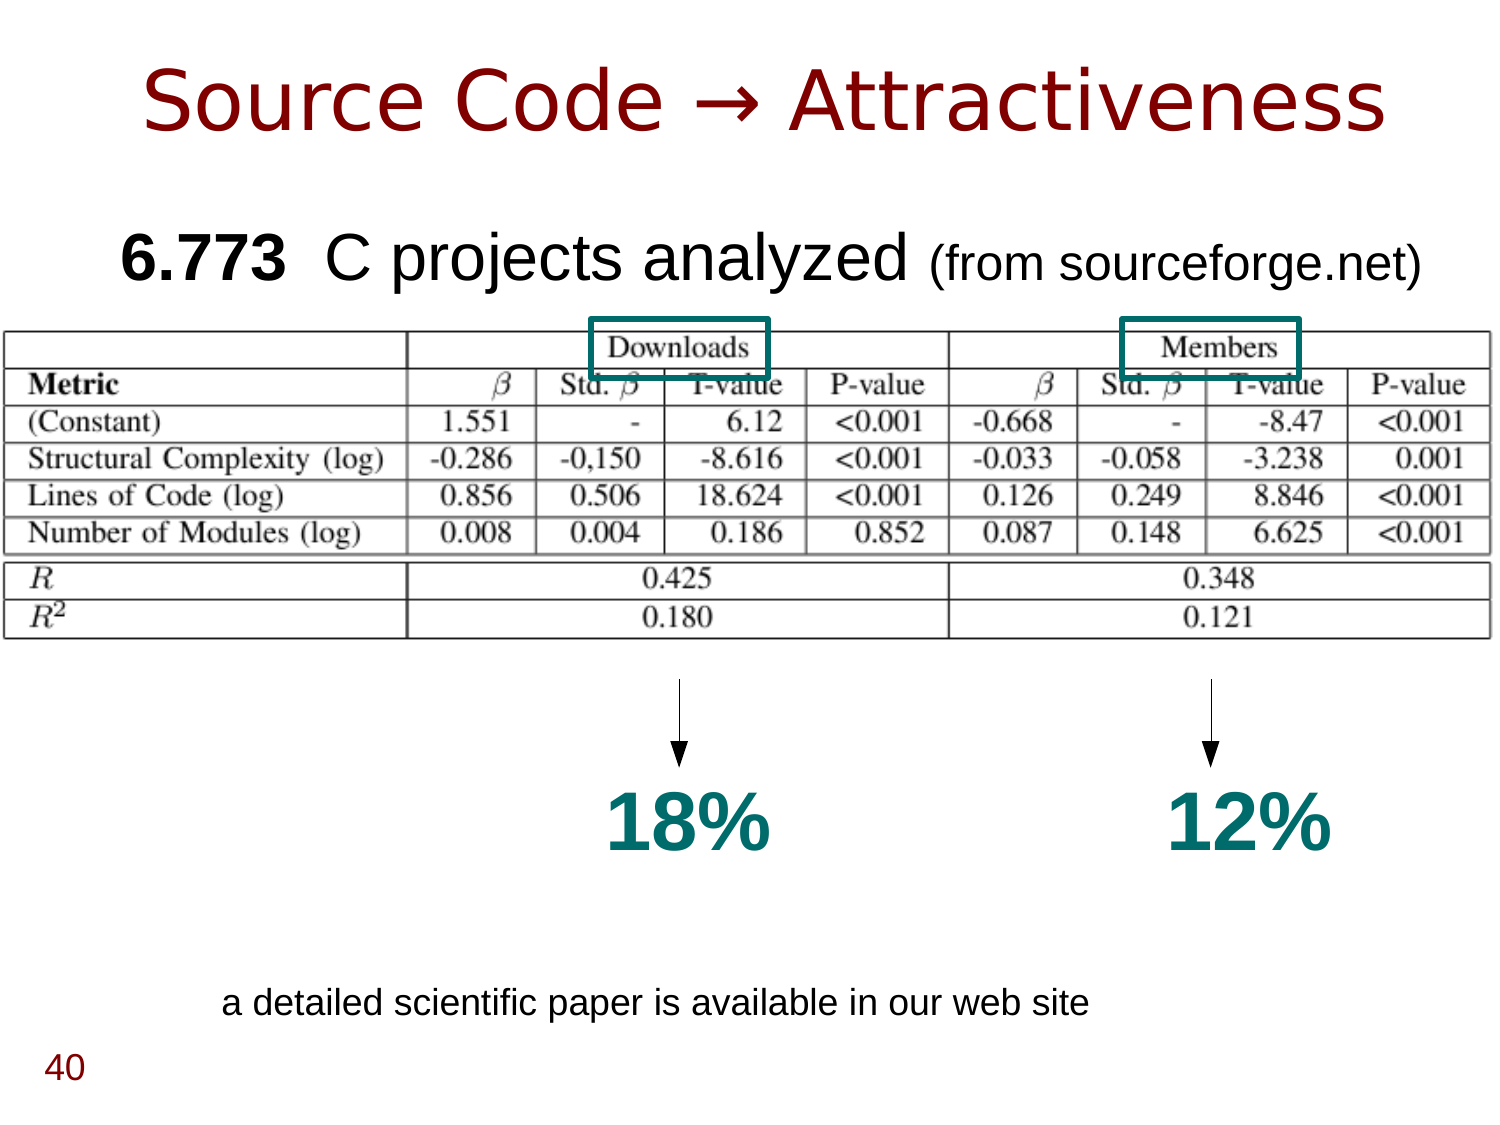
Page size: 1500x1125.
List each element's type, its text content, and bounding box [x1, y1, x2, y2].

title Source Code → Attractiveness [70, 27, 1459, 178]
picture [0, 324, 1500, 645]
text_box a detailed scientific paper is available in our web site [206, 974, 1388, 1032]
text_box 18% [590, 767, 798, 876]
picture [594, 324, 765, 375]
text_box 6.773 C projects analyzed (from sourceforge.net) [97, 220, 1447, 296]
text_box 12% [1151, 767, 1359, 934]
picture [1125, 324, 1296, 375]
